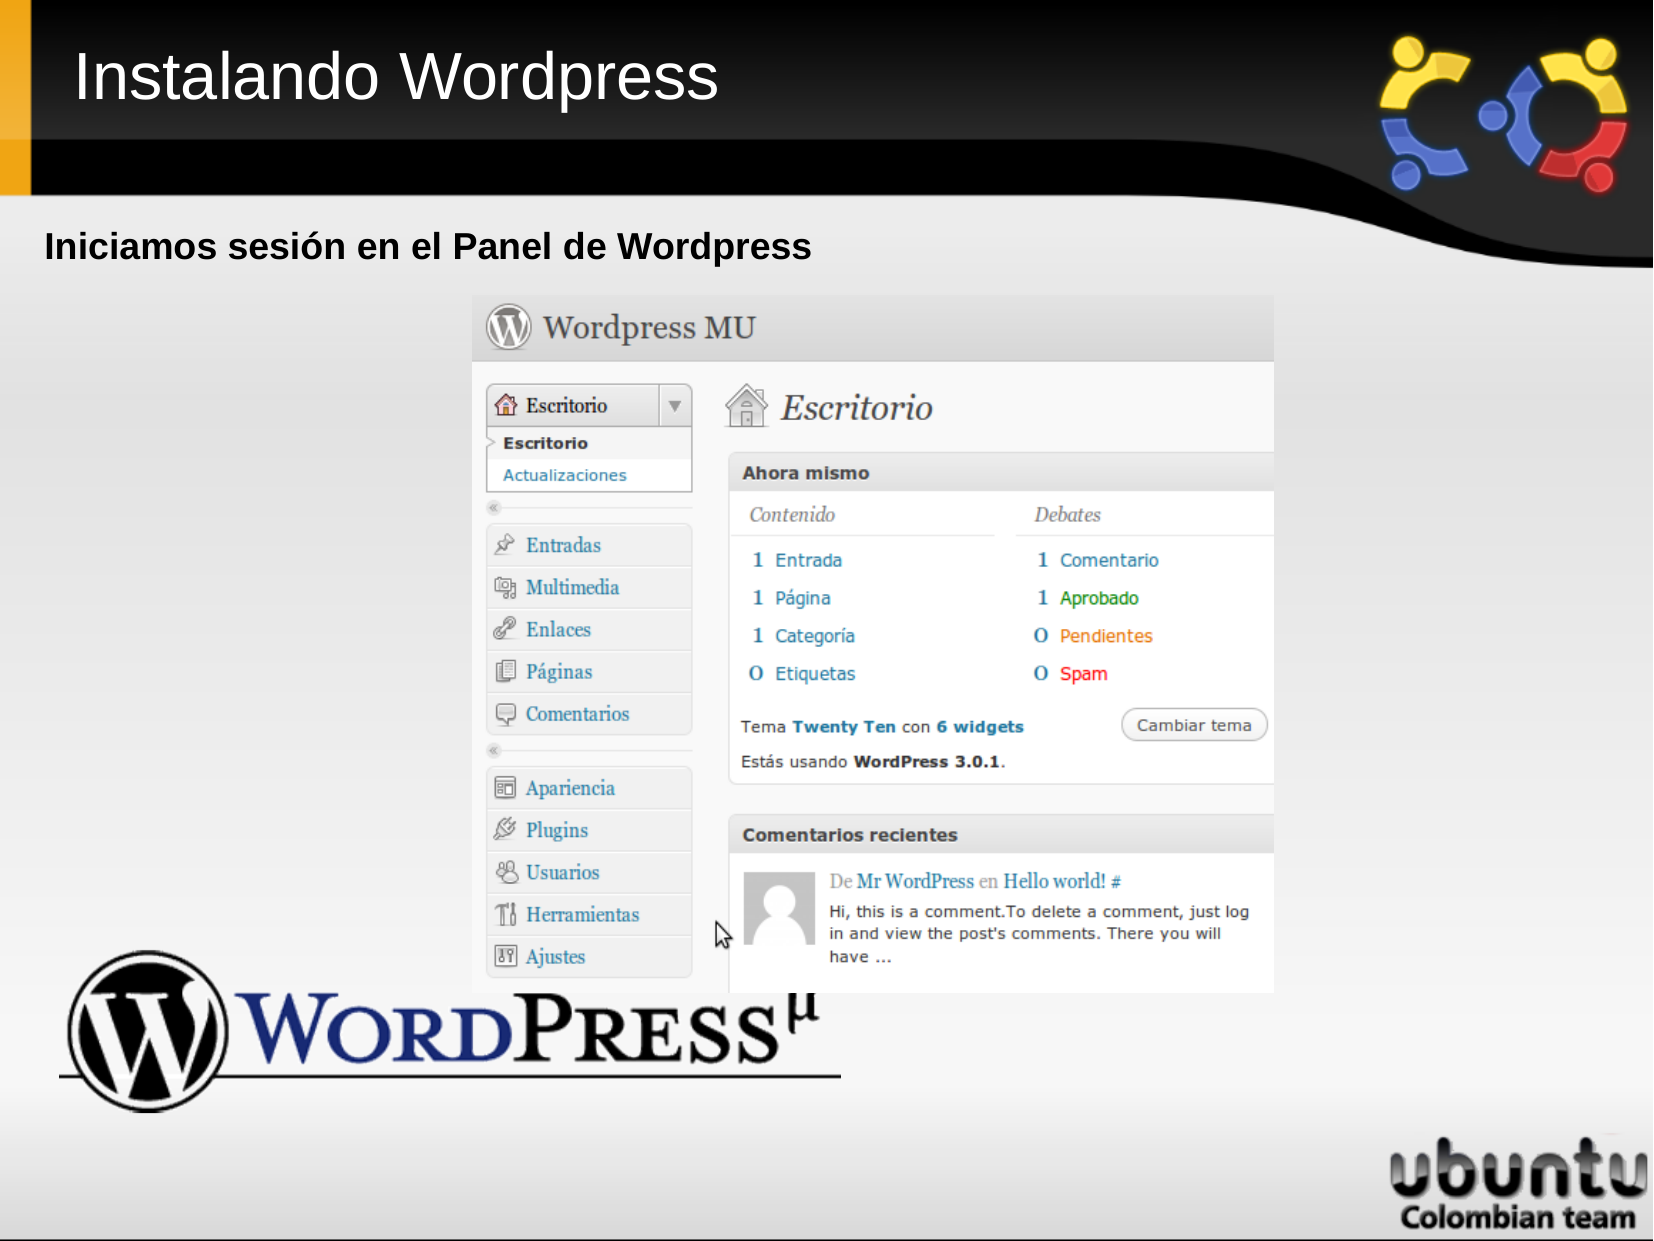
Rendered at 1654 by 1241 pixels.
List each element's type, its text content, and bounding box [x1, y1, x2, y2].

picture [0, 0, 1654, 1241]
text_box Instalando Wordpress [59, 31, 1300, 122]
text_box Iniciamos sesión en el Panel de Wordpress [29, 218, 1447, 275]
